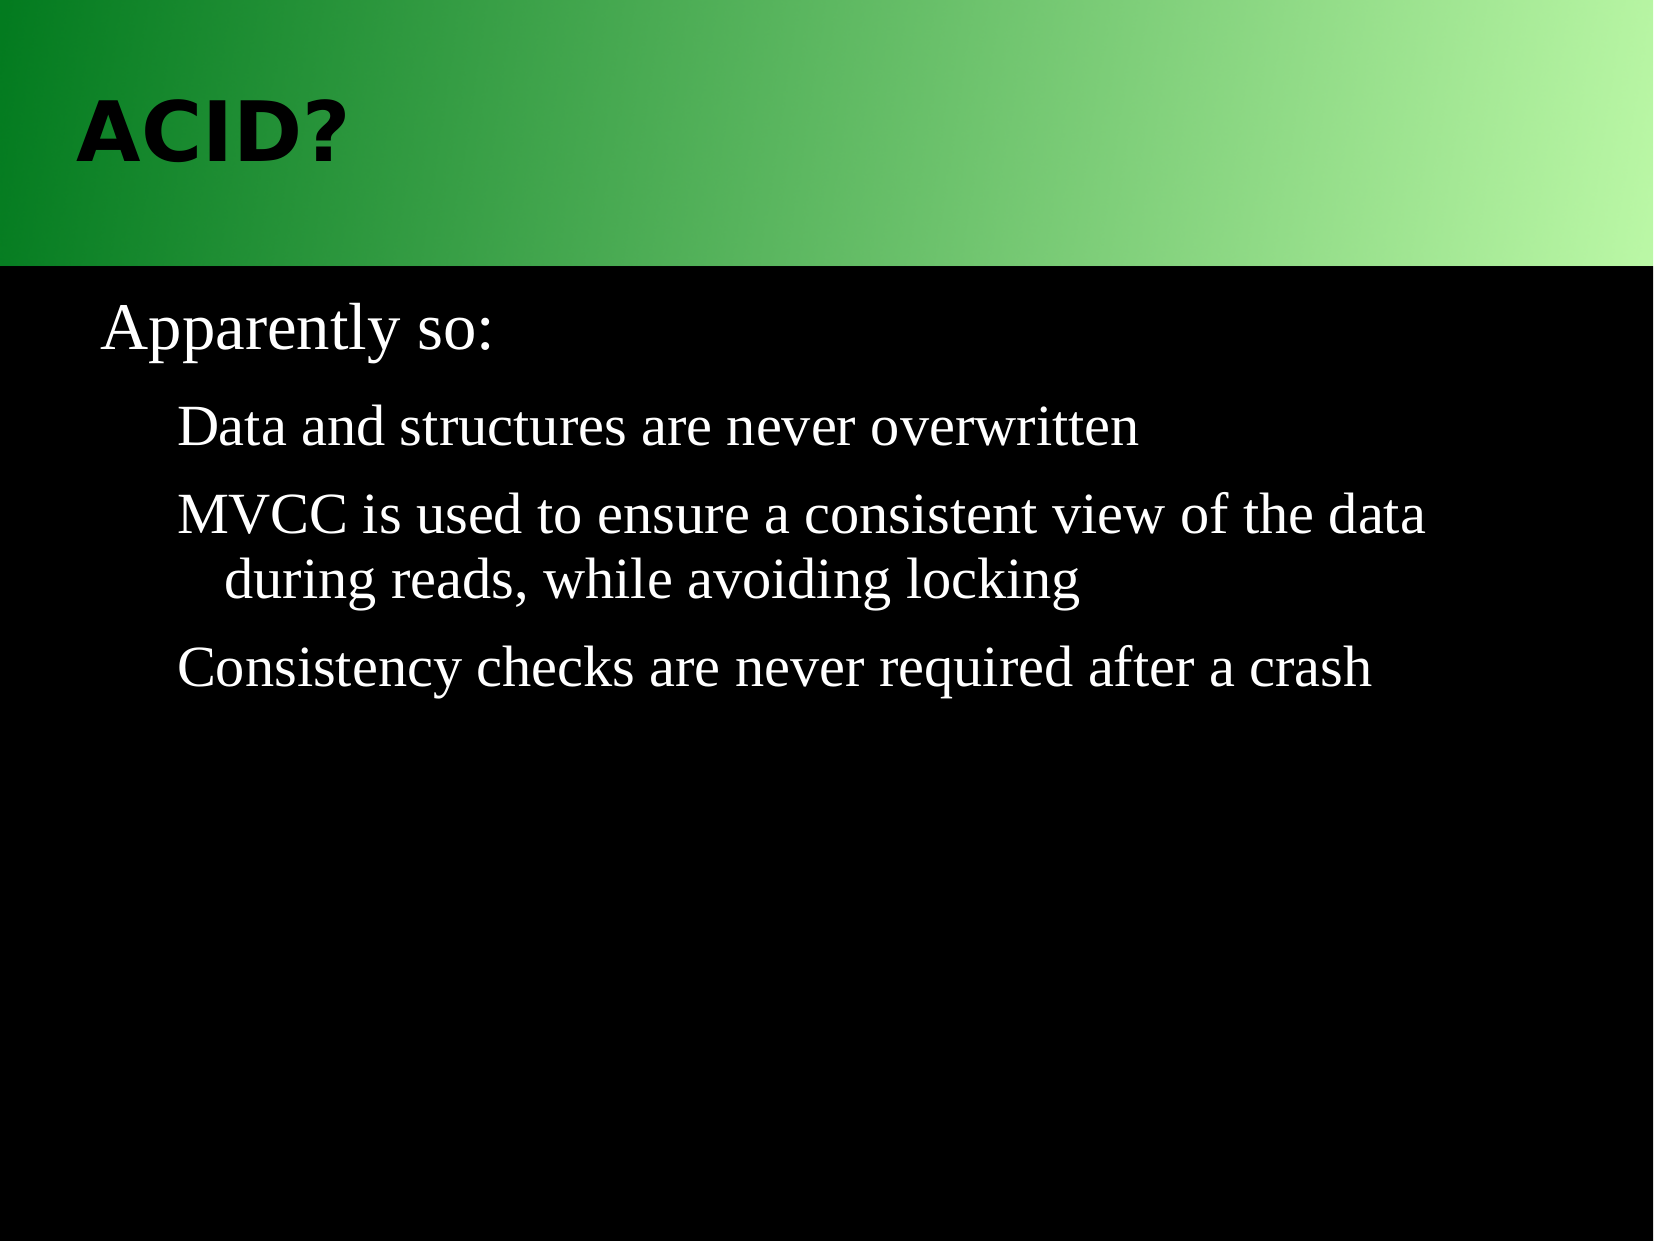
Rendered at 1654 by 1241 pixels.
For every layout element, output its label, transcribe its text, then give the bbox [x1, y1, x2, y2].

title ACID? [76, 29, 1565, 237]
picture [0, 0, 1654, 1241]
list Apparently so: Data and structures are never overwritten MVCC is used to ensure a consistent view of the data during reads, while avoiding locking Consistency checks are never required after a crash [82, 290, 1571, 1109]
